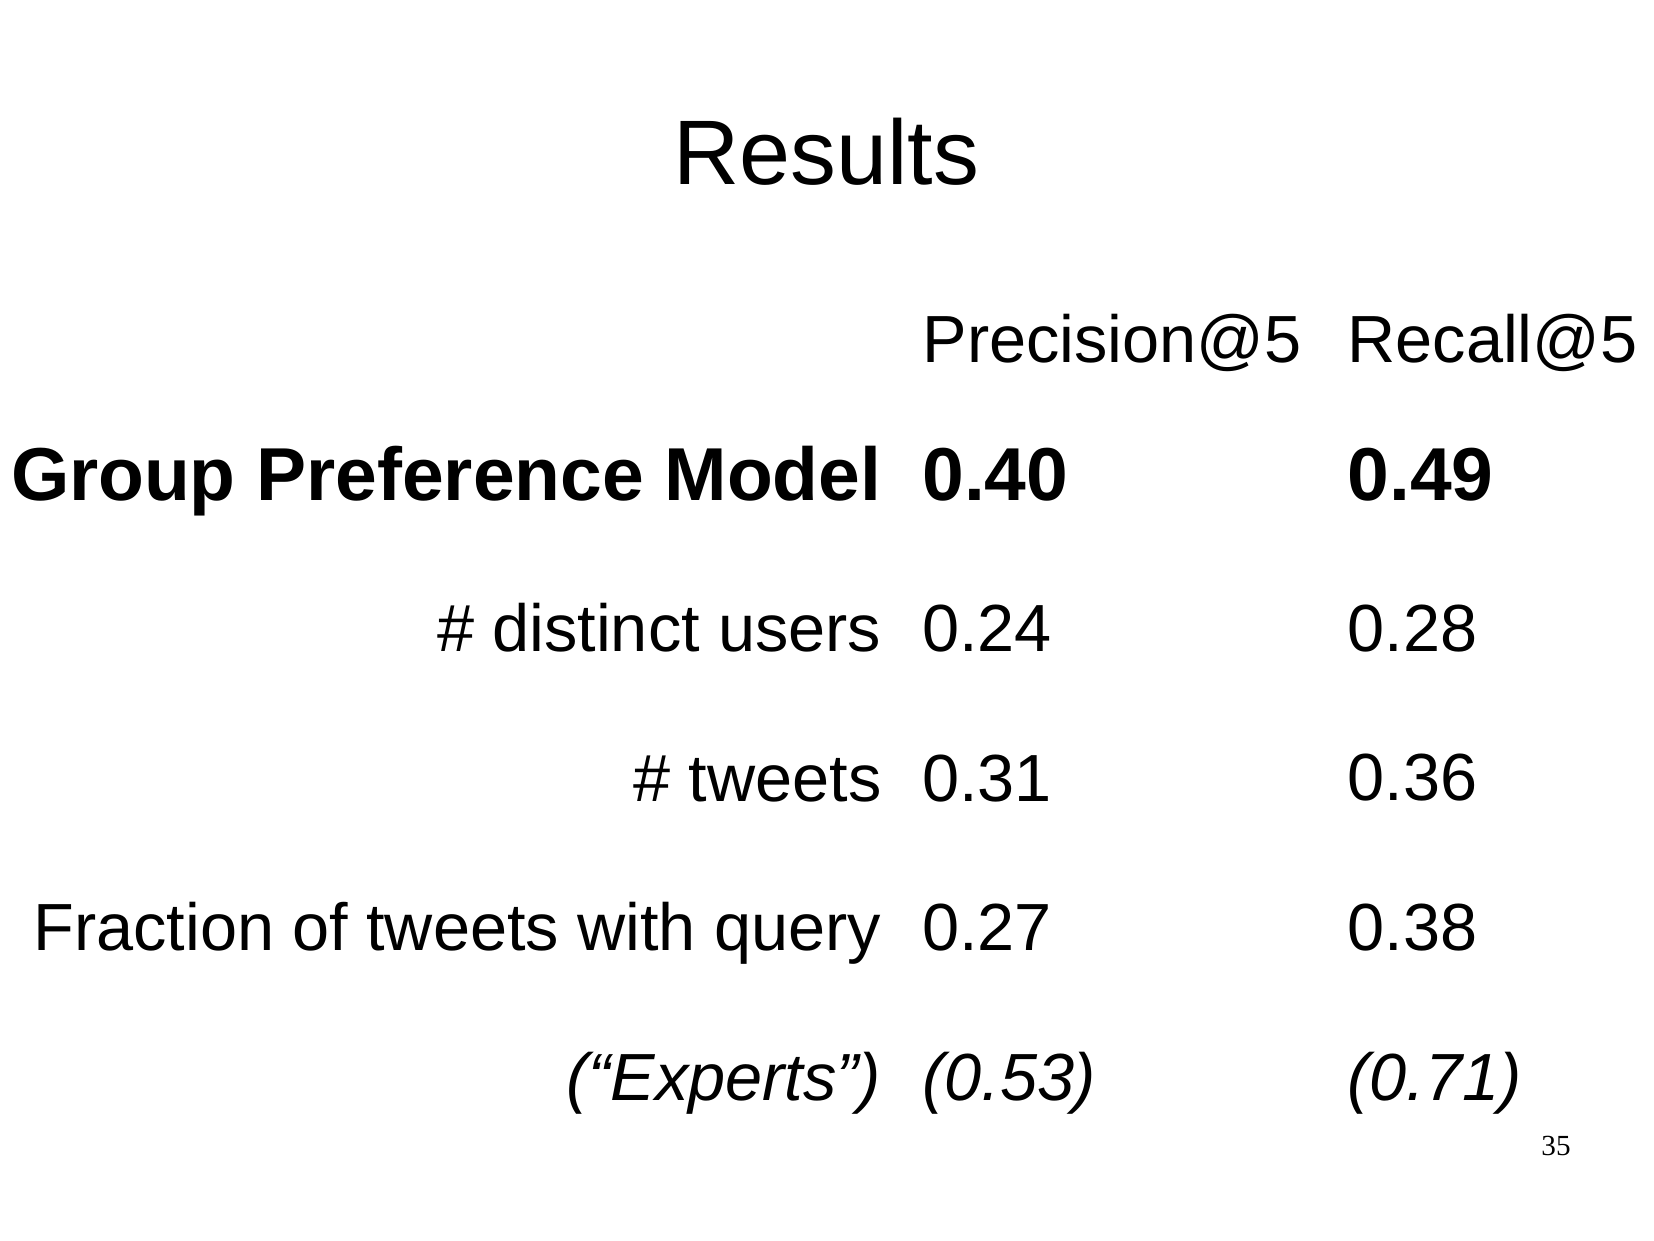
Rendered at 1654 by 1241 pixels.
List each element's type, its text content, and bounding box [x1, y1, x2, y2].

title Results [82, 49, 1571, 257]
text_box Precision@5 0.40 0.24 0.31 0.27 (0.53) [907, 294, 1318, 1122]
text_box Group Preference Model # distinct users # tweets Fraction of tweets with query (“Experts”) [0, 425, 981, 1193]
text_box Recall@5 0.49 0.28 0.36 0.38 (0.71) [1332, 294, 1654, 1122]
